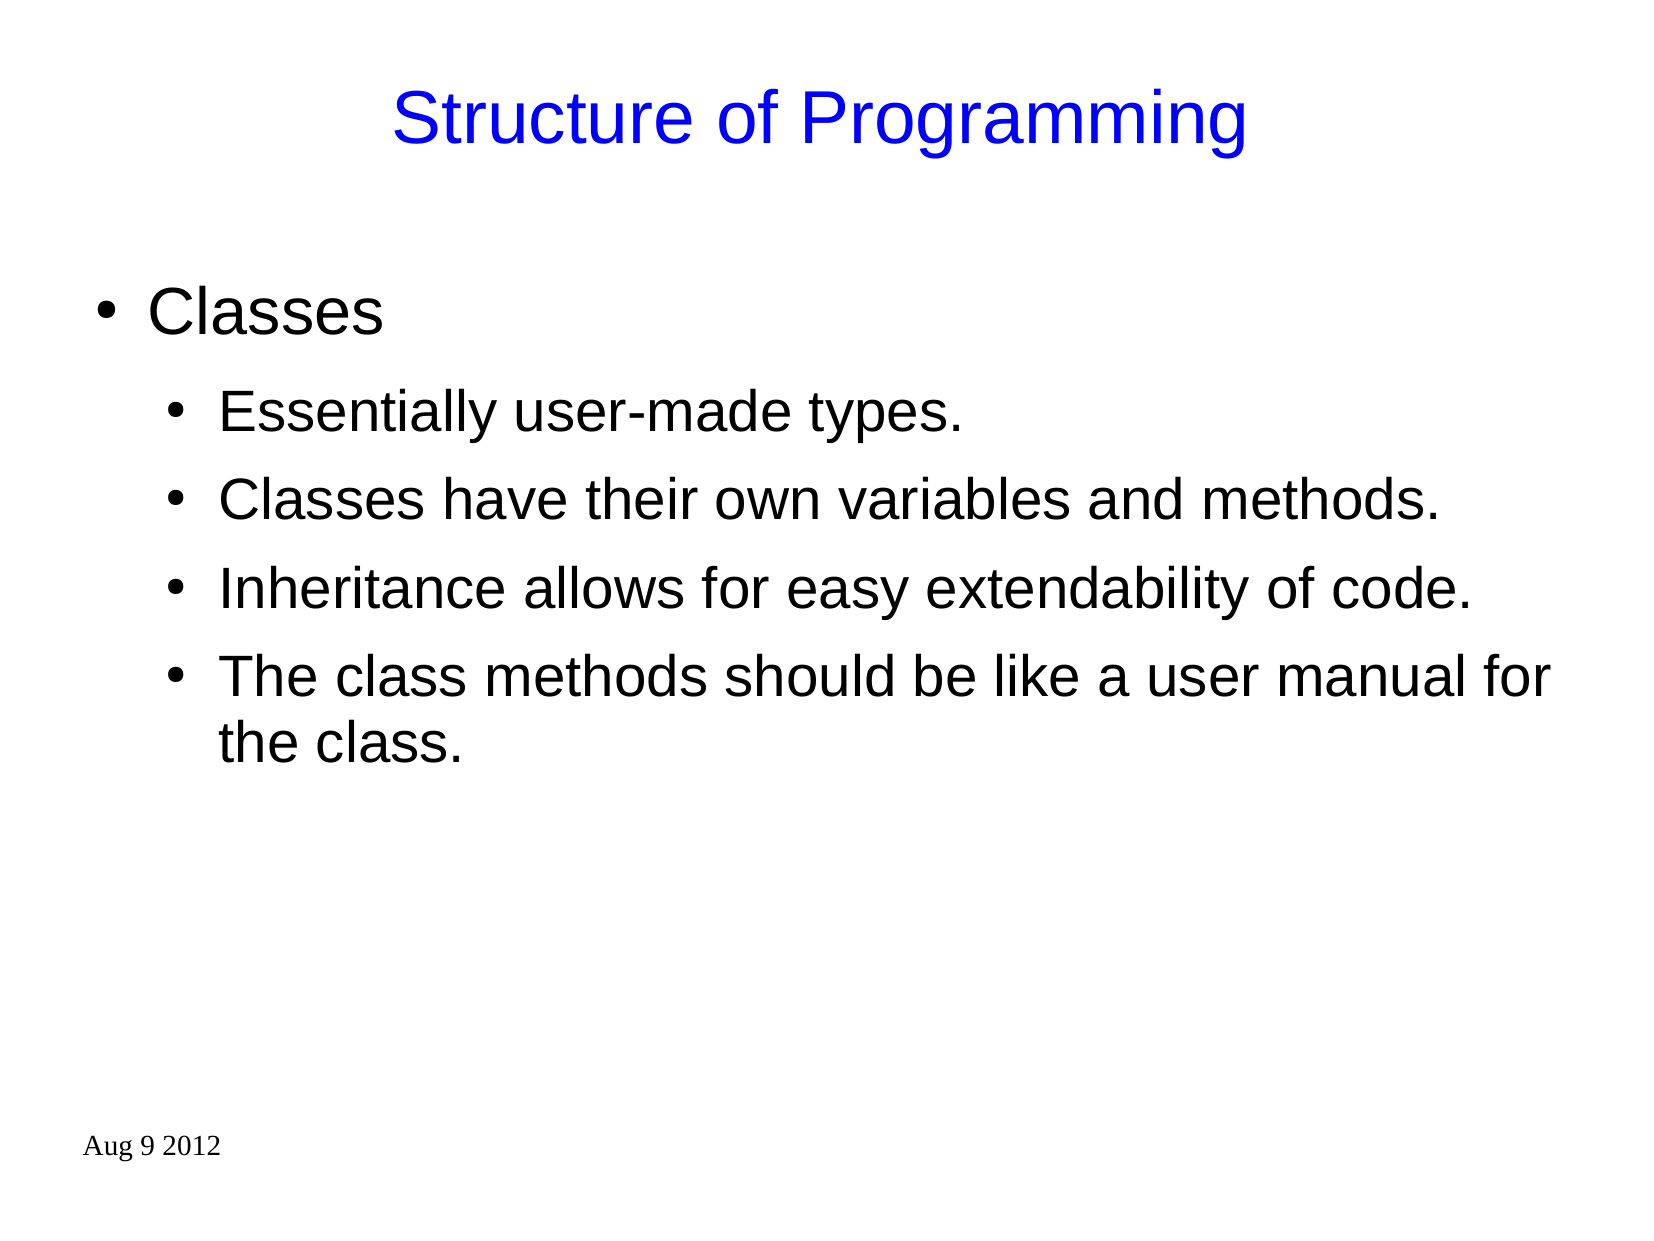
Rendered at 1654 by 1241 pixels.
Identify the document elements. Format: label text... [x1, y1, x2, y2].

list Classes Essentially user-made types. Classes have their own variables and methods. Inheritance allows for easy extendability of code. The class methods should be like a user manual for the class. [76, 274, 1565, 1093]
title Structure of Programming [76, 58, 1565, 178]
